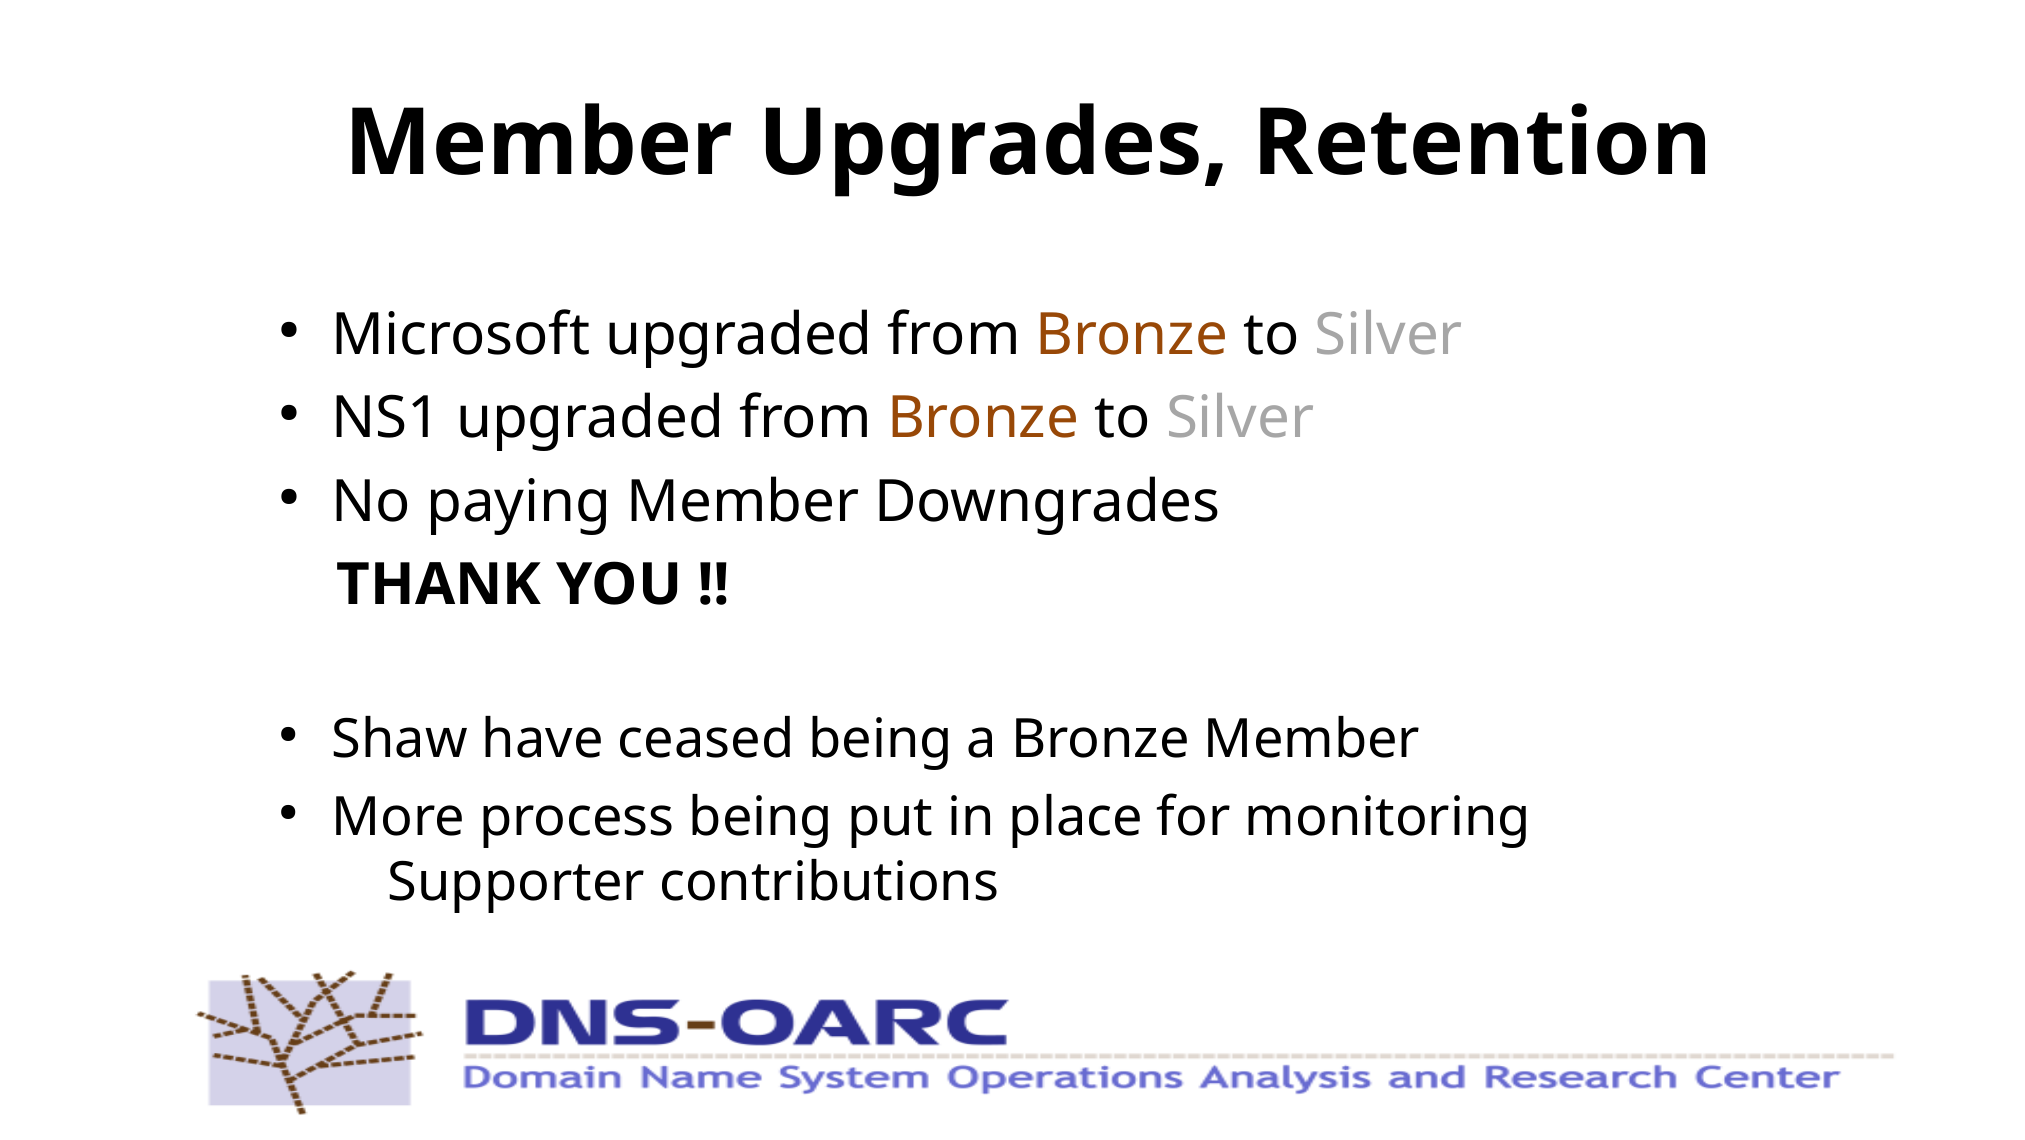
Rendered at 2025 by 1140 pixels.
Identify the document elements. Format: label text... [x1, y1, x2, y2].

list Microsoft upgraded from Bronze to Silver NS1 upgraded from Bronze to Silver No paying Member Downgrades THANK YOU !! Shaw have ceased being a Bronze Member More process being put in place for monitoring Supporter contributions [245, 288, 1748, 882]
title Member Upgrades, Retention [101, 29, 1924, 252]
picture [101, 962, 1949, 1125]
